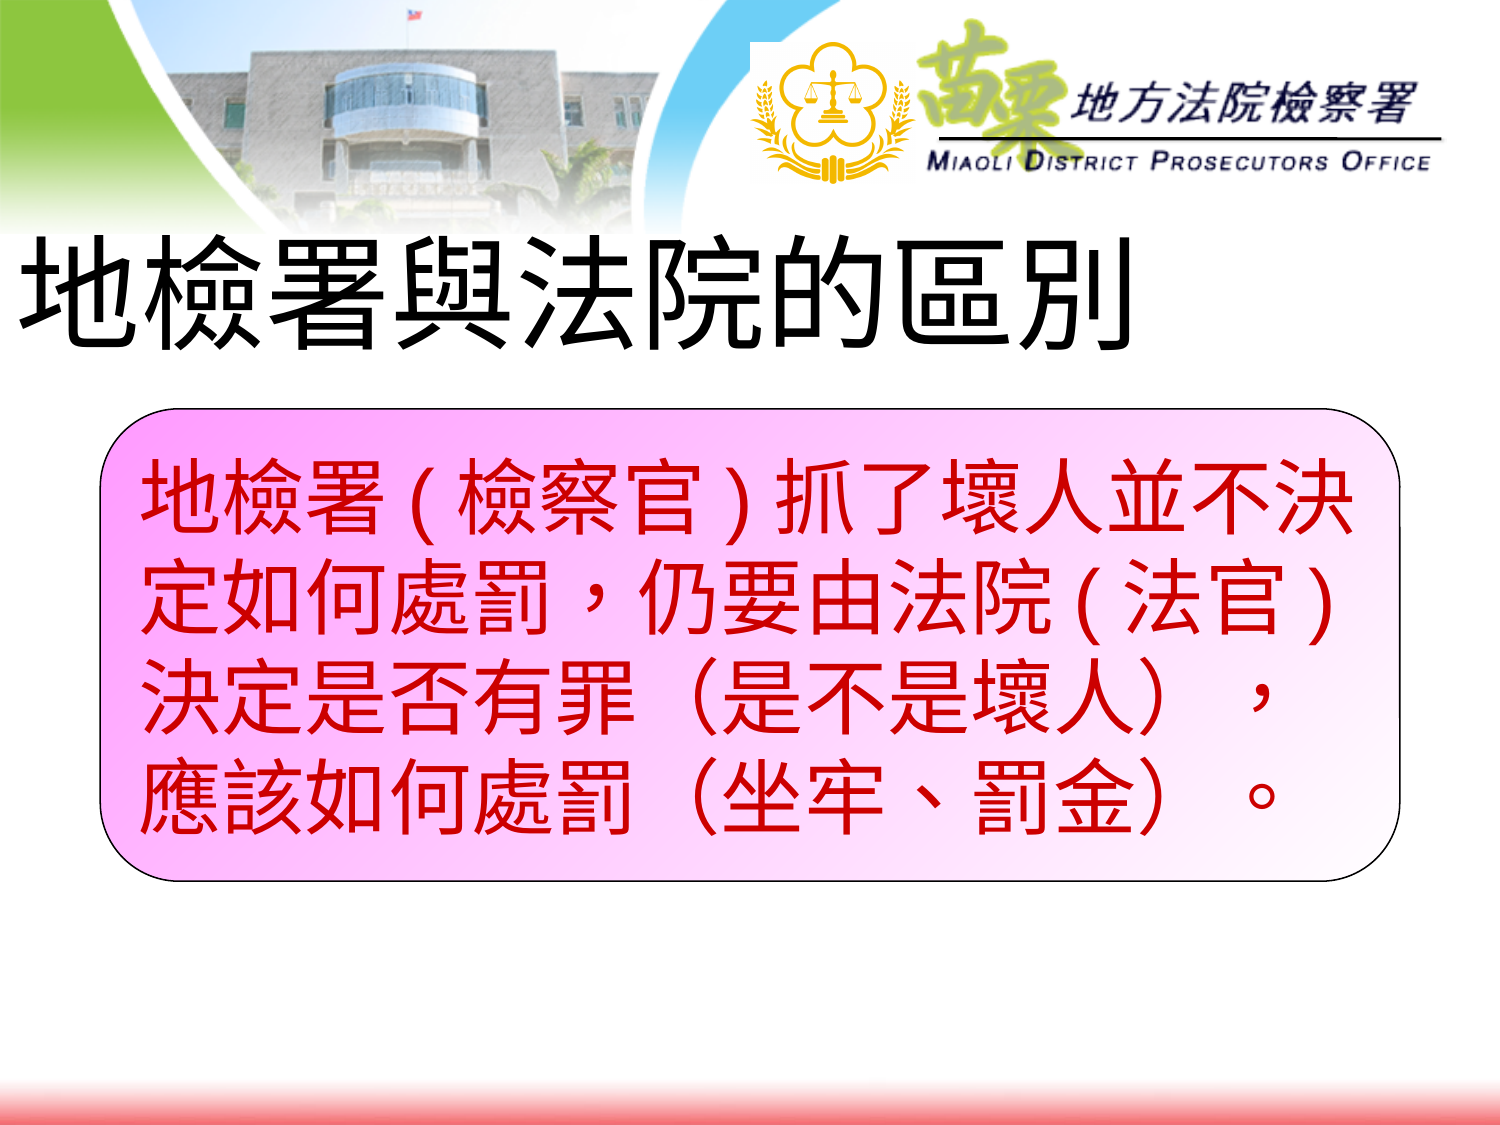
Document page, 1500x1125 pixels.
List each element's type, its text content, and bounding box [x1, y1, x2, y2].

text_box 地檢署(檢察官)抓了壞人並不決定如何處罰，仍要由法院(法官)決定是否有罪（是不是壞人），應該如何處罰（坐牢、罰金）。 [100, 408, 1400, 882]
picture [0, 1026, 1500, 1125]
text_box 地檢署與法院的區別 [0, 208, 1156, 374]
